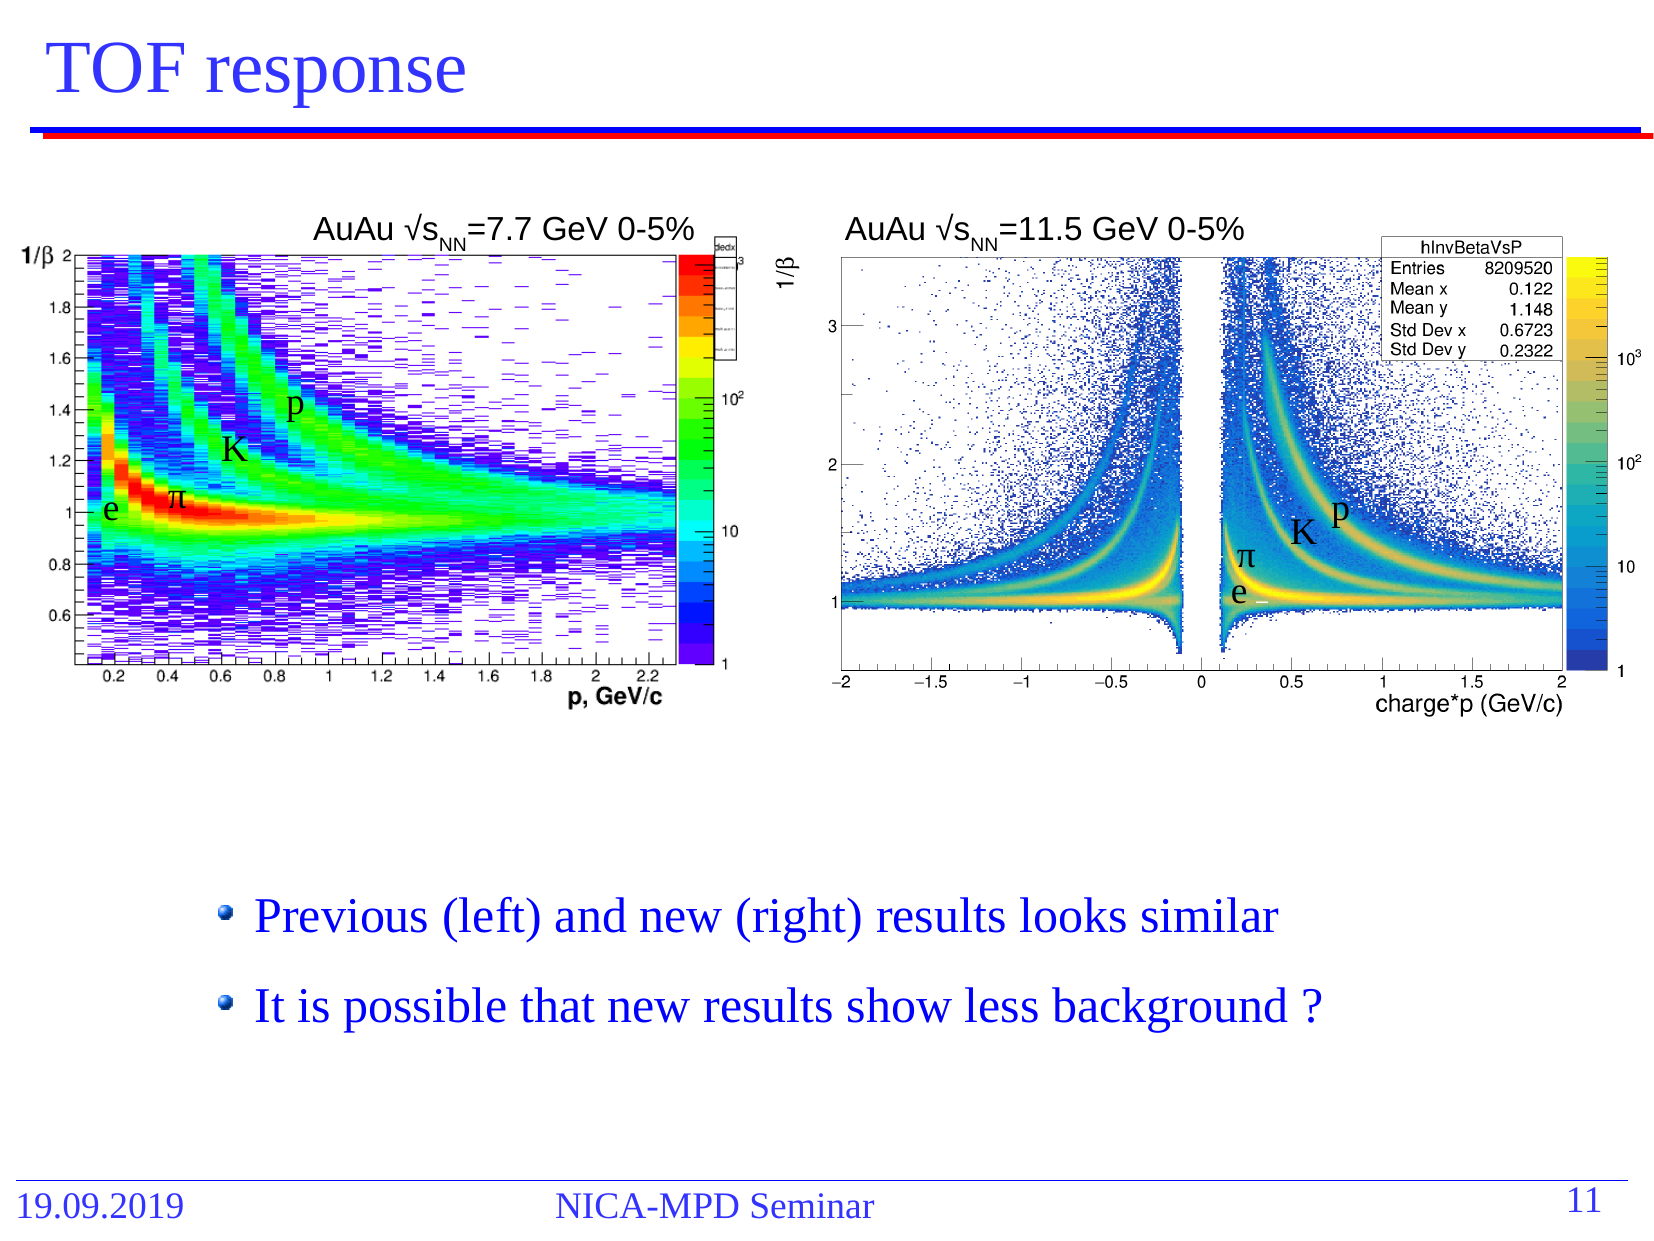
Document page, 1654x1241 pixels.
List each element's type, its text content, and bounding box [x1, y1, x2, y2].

text_box π [153, 467, 202, 528]
text_box K [1275, 503, 1332, 564]
text_box K [206, 420, 263, 481]
text_box AuAu √sNN=11.5 GeV 0-5% [829, 199, 1279, 263]
text_box p [271, 373, 320, 434]
picture [0, 204, 1652, 722]
text_box e [1216, 562, 1263, 623]
text_box e [88, 479, 135, 540]
text_box Previous (left) and new (right) results looks similar It is possible that new results show less background ? [204, 800, 1473, 1131]
text_box TOF response [30, 17, 1360, 132]
text_box p [1316, 479, 1365, 540]
text_box π [1222, 526, 1271, 587]
text_box AuAu √sNN=7.7 GeV 0-5% [298, 199, 729, 263]
